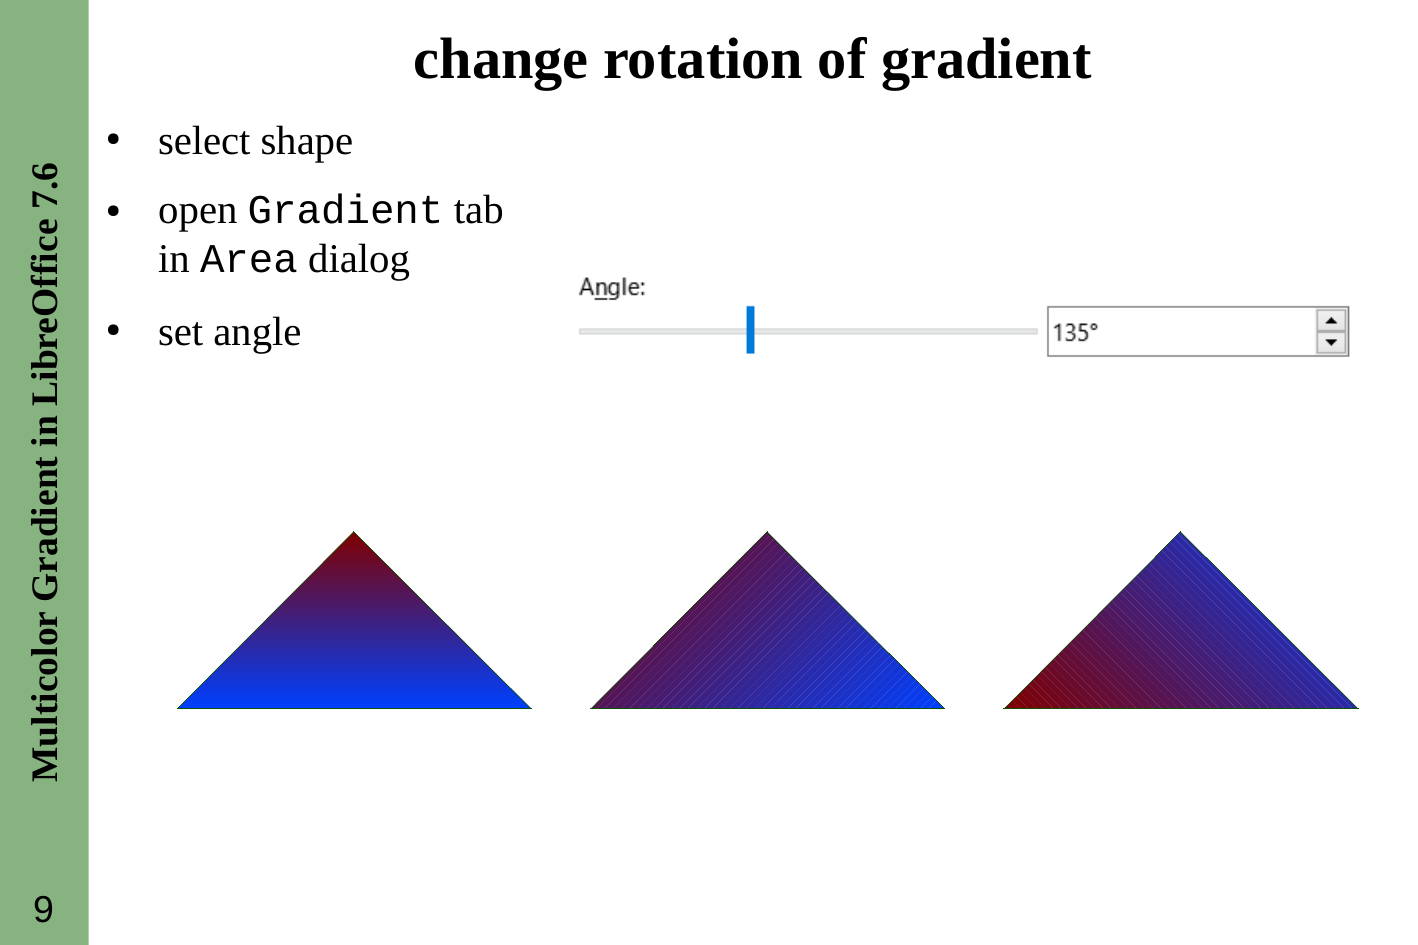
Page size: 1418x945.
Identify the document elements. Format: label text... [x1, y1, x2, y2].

text_box [1003, 531, 1359, 709]
text_box [177, 531, 532, 709]
text_box [590, 531, 945, 709]
list select shape open Gradient tab in Area dialog set angle [88, 118, 532, 355]
picture [570, 270, 1359, 365]
title change rotation of gradient [88, 0, 1418, 119]
